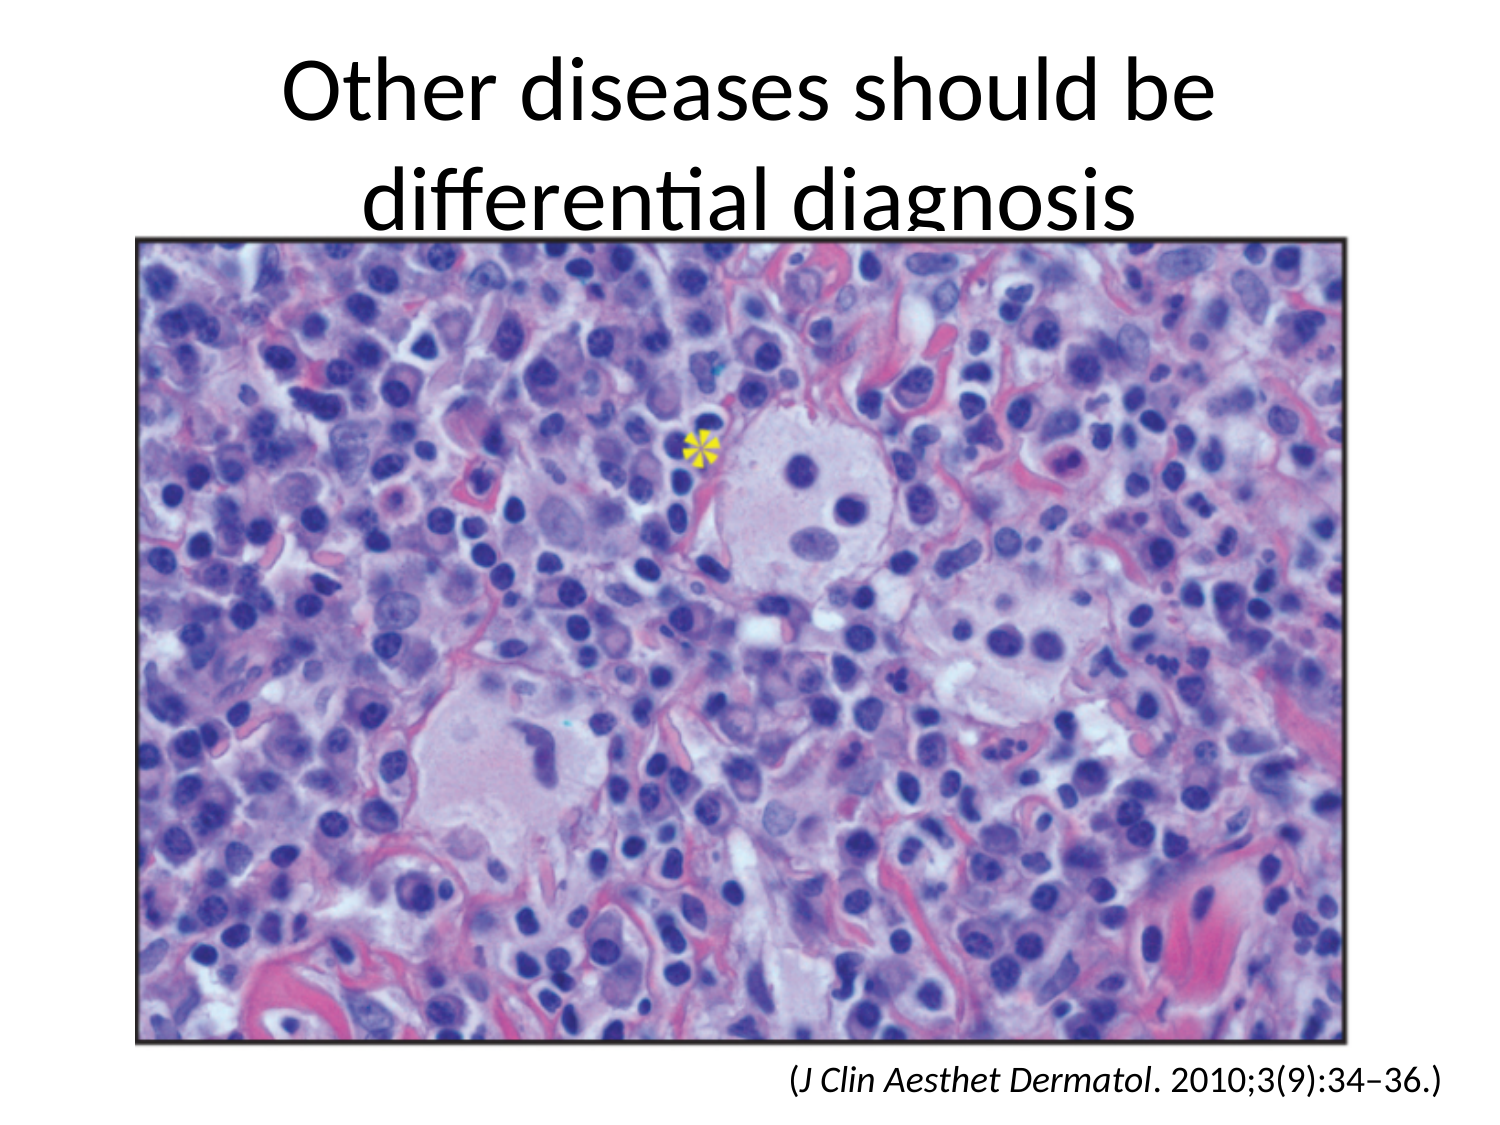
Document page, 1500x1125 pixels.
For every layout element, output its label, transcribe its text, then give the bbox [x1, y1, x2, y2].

title Other diseases should be differential diagnosis [75, 45, 1426, 233]
text_box (J Clin Aesthet Dermatol. 2010;3(9):34–36.) [773, 1046, 1458, 1108]
picture [135, 231, 1353, 1051]
